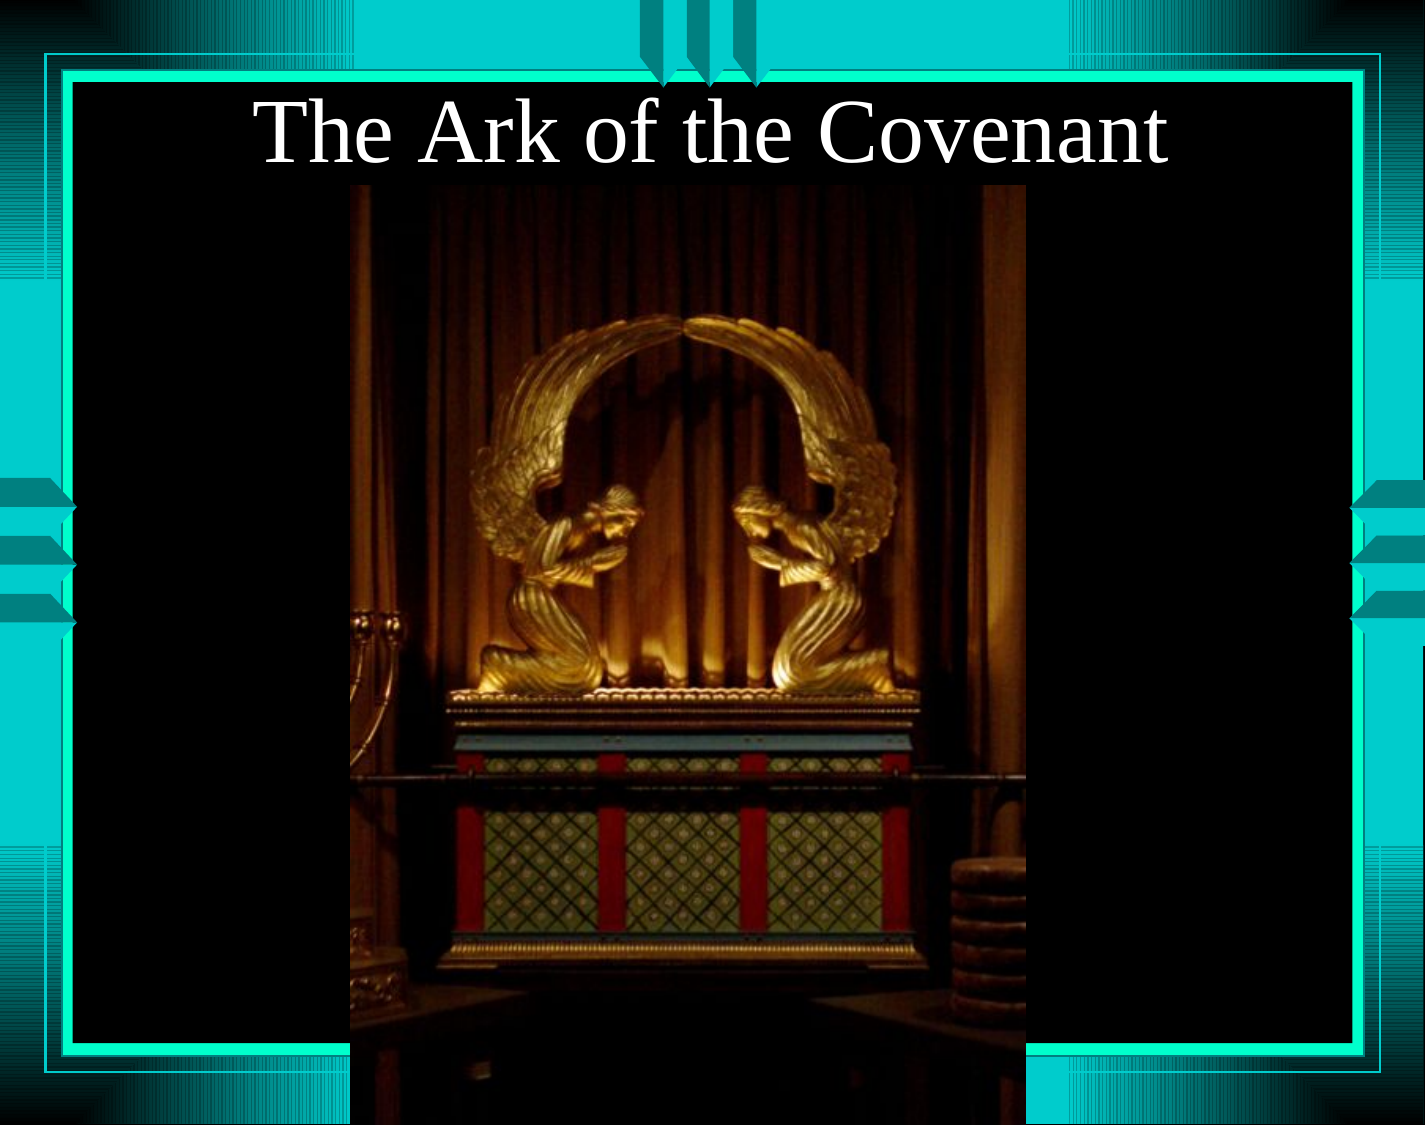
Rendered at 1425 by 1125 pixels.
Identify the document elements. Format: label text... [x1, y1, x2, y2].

title The Ark of the Covenant [73, 37, 1349, 225]
picture [350, 185, 1026, 1125]
